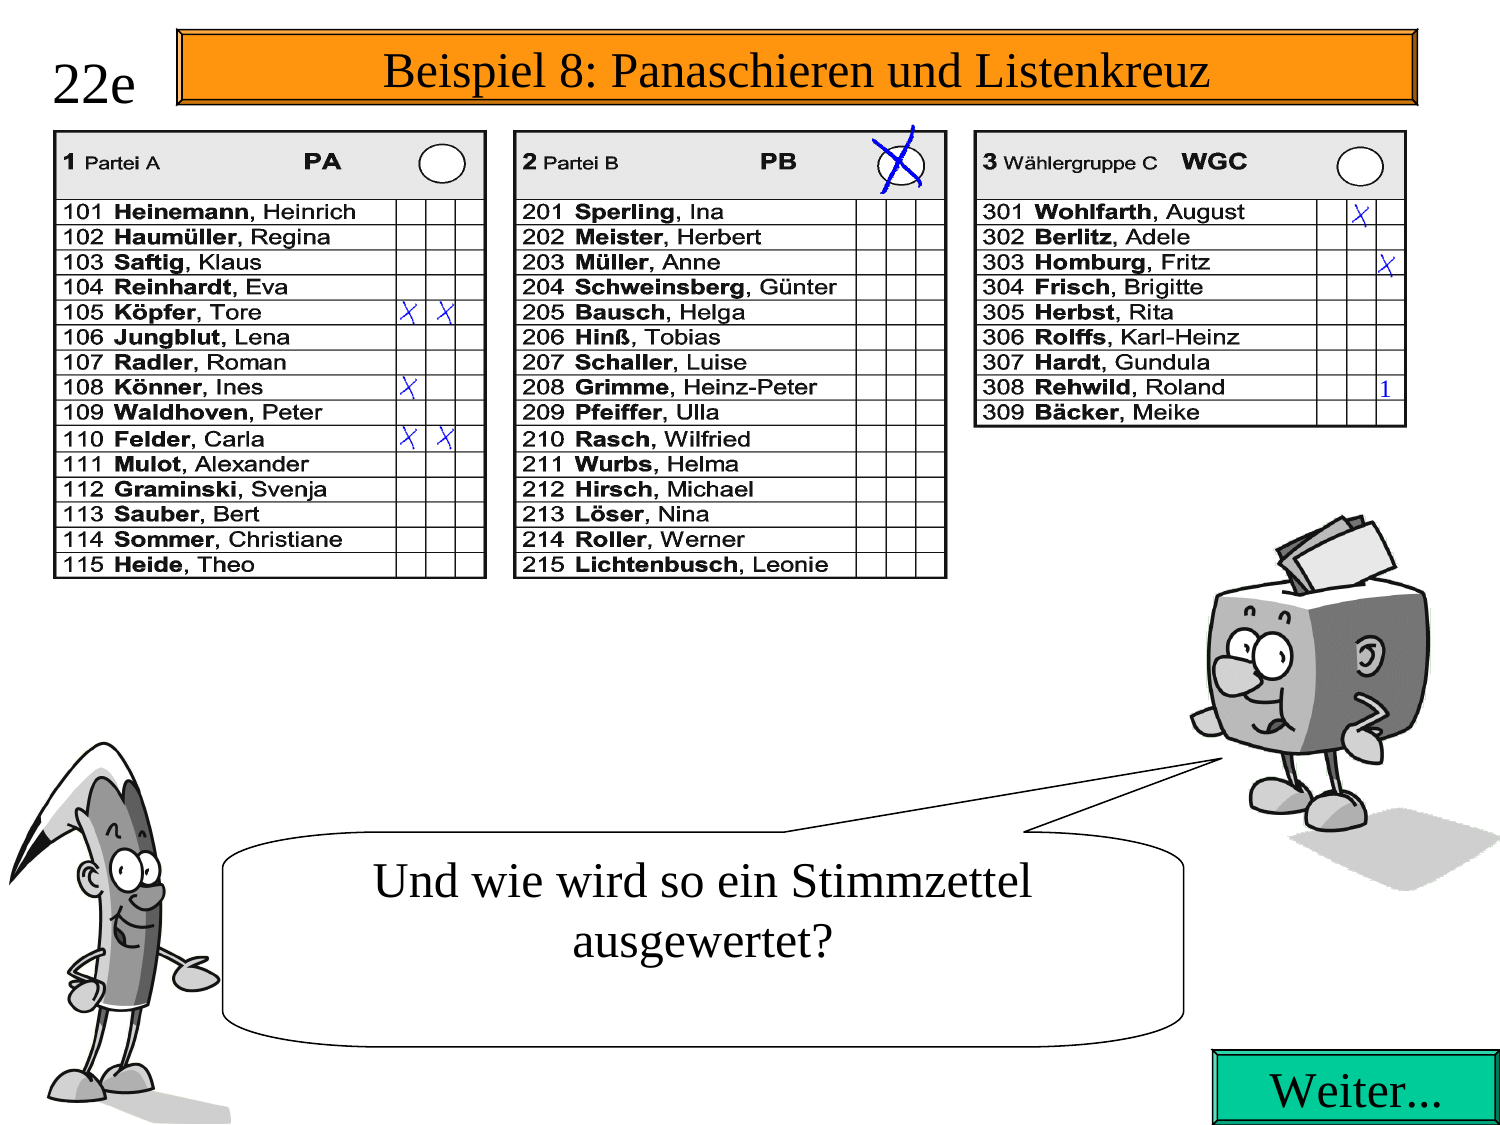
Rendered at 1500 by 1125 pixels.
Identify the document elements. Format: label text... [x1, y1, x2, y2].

picture [53, 122, 1500, 891]
picture [4, 732, 231, 1124]
text_box Weiter... [1218, 1055, 1495, 1120]
text_box Und wie wird so ein Stimmzettel ausgewertet? [231, 758, 1222, 1047]
text_box 22e [37, 37, 160, 138]
text_box 1 [1364, 364, 1427, 428]
text_box Beispiel 8: Panaschieren und Listenkreuz [183, 35, 1412, 99]
